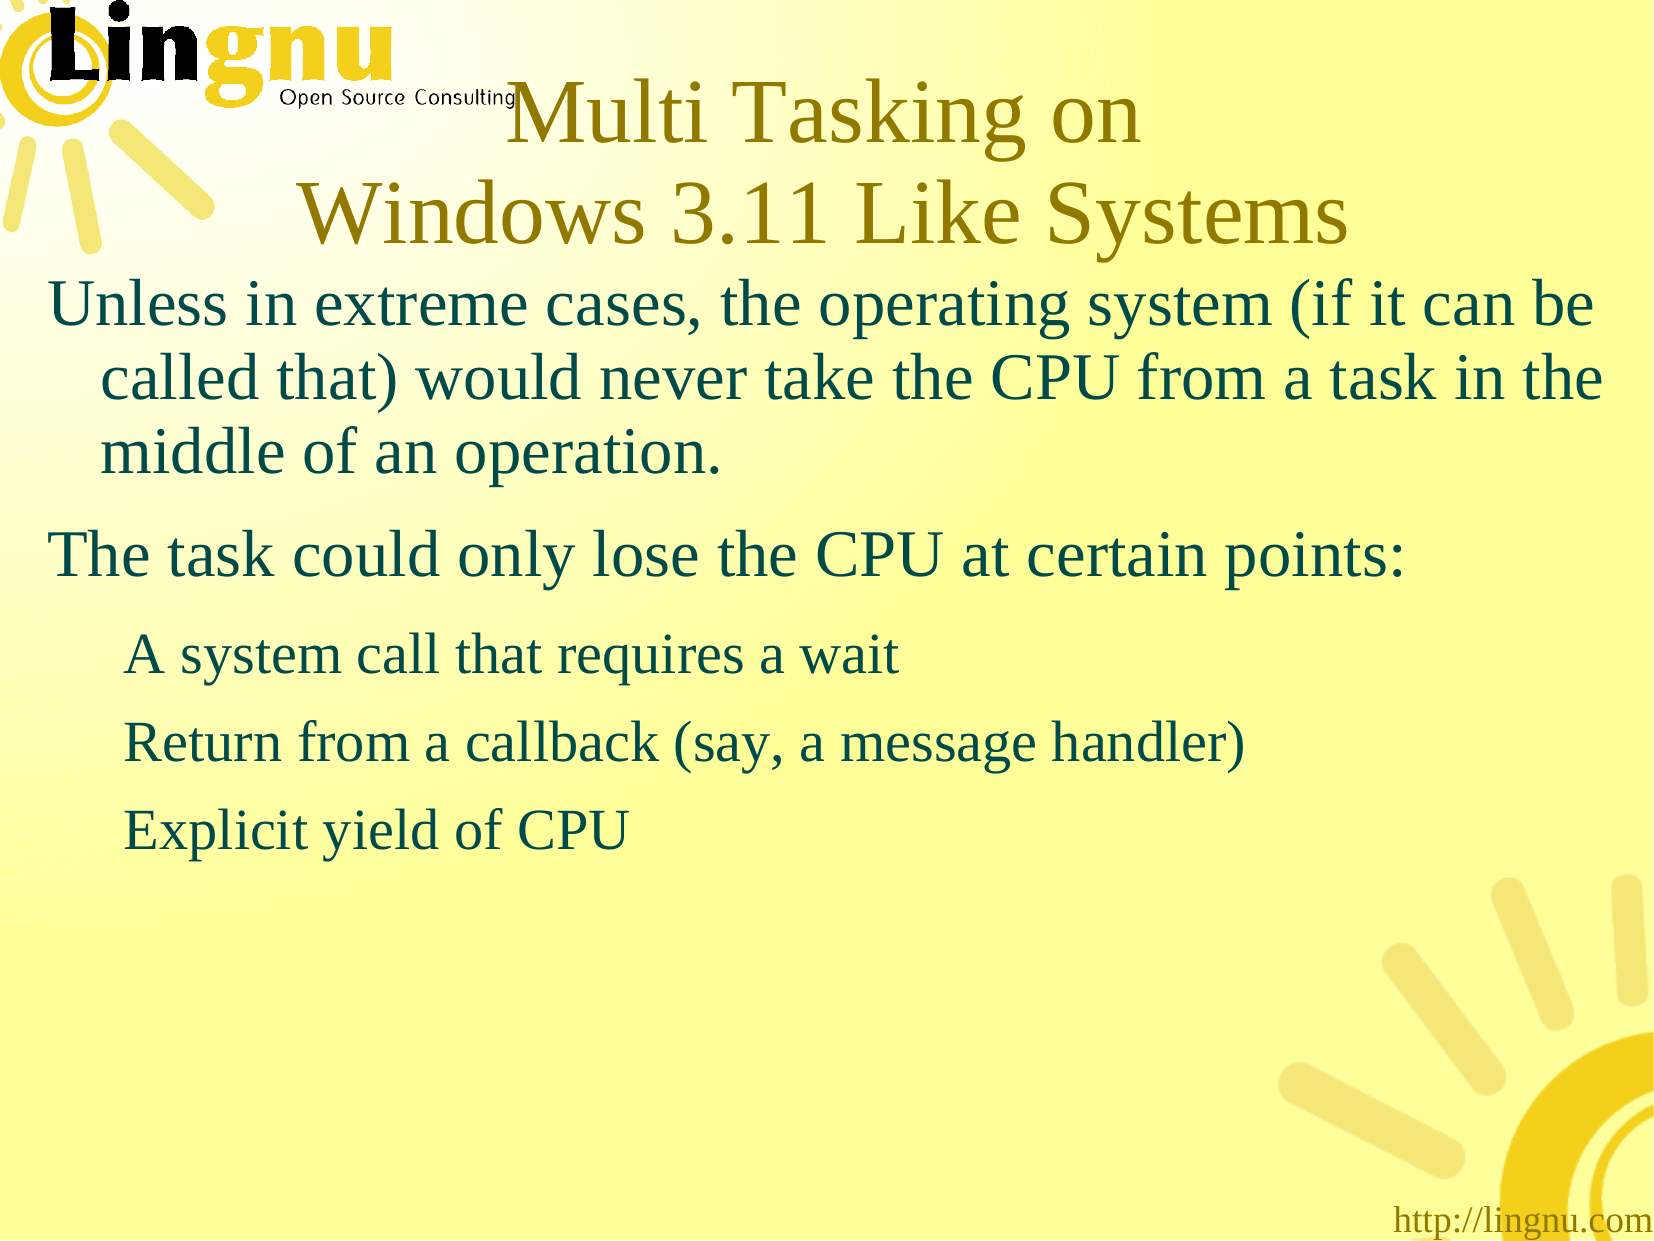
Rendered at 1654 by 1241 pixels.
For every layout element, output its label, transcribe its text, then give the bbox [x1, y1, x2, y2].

title Multi Tasking on Windows 3.11 Like Systems [118, 58, 1531, 265]
picture [0, 0, 516, 256]
picture [1256, 871, 1654, 1241]
list Unless in extreme cases, the operating system (if it can be called that) would never take the CPU from a task in the middle of an operation. The task could only lose the CPU at certain points: A system call that requires a wait Return from a callback (say, a message handler) Explicit yield of CPU [29, 265, 1625, 1211]
